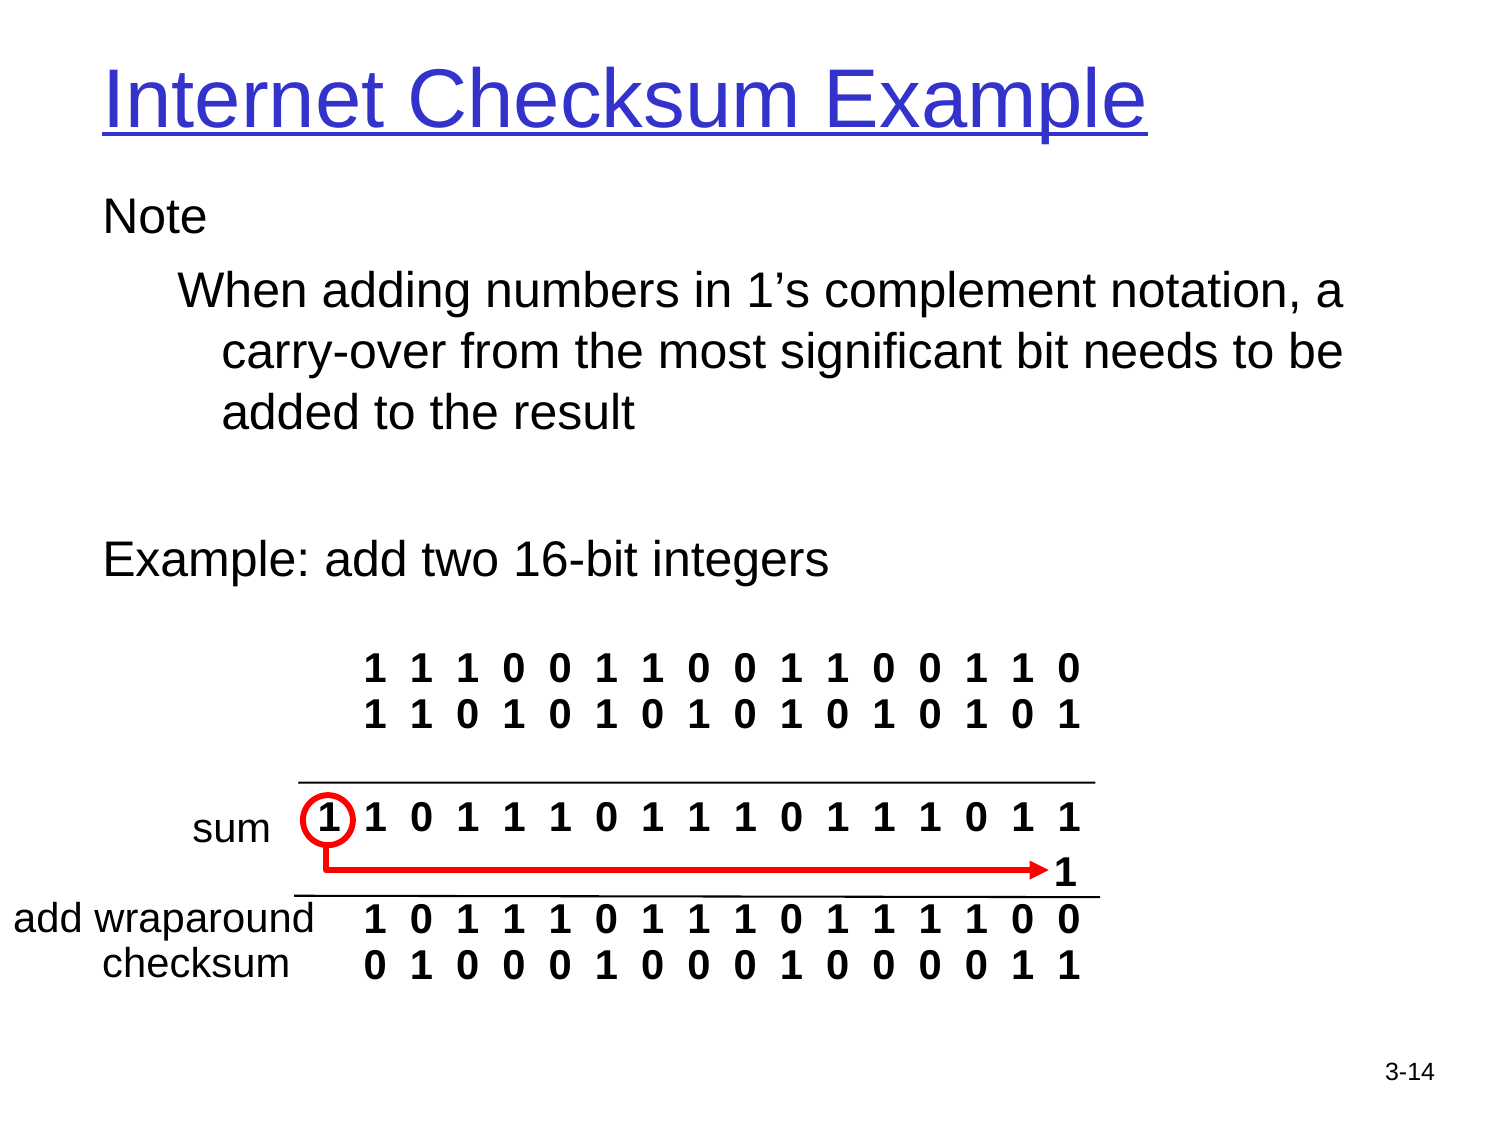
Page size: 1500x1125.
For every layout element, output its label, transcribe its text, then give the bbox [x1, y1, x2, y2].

text_box sum [177, 797, 287, 860]
text_box add wraparound [0, 886, 331, 949]
list Note When adding numbers in 1’s complement notation, a carry-over from the most significant bit needs to be added to the result Example: add two 16-bit integers [87, 174, 1465, 626]
text_box checksum [87, 931, 306, 994]
title Internet Checksum Example [87, 30, 1363, 157]
text_box 1 1 1 1 0 0 1 1 0 0 1 1 0 0 1 1 0 1 1 1 0 1 0 1 0 1 0 1 0 1 0 1 0 1 1 1 0 1 1 1 0 1 1 1 0 1 1 1 0 1 1 1 1 1 0 1 1 1 0 1 1 1 0 1 1 1 1 0 0 1 0 1 0 0 0 1 0 0 0 1 0 0 0 0 1 1 [302, 636, 1353, 997]
